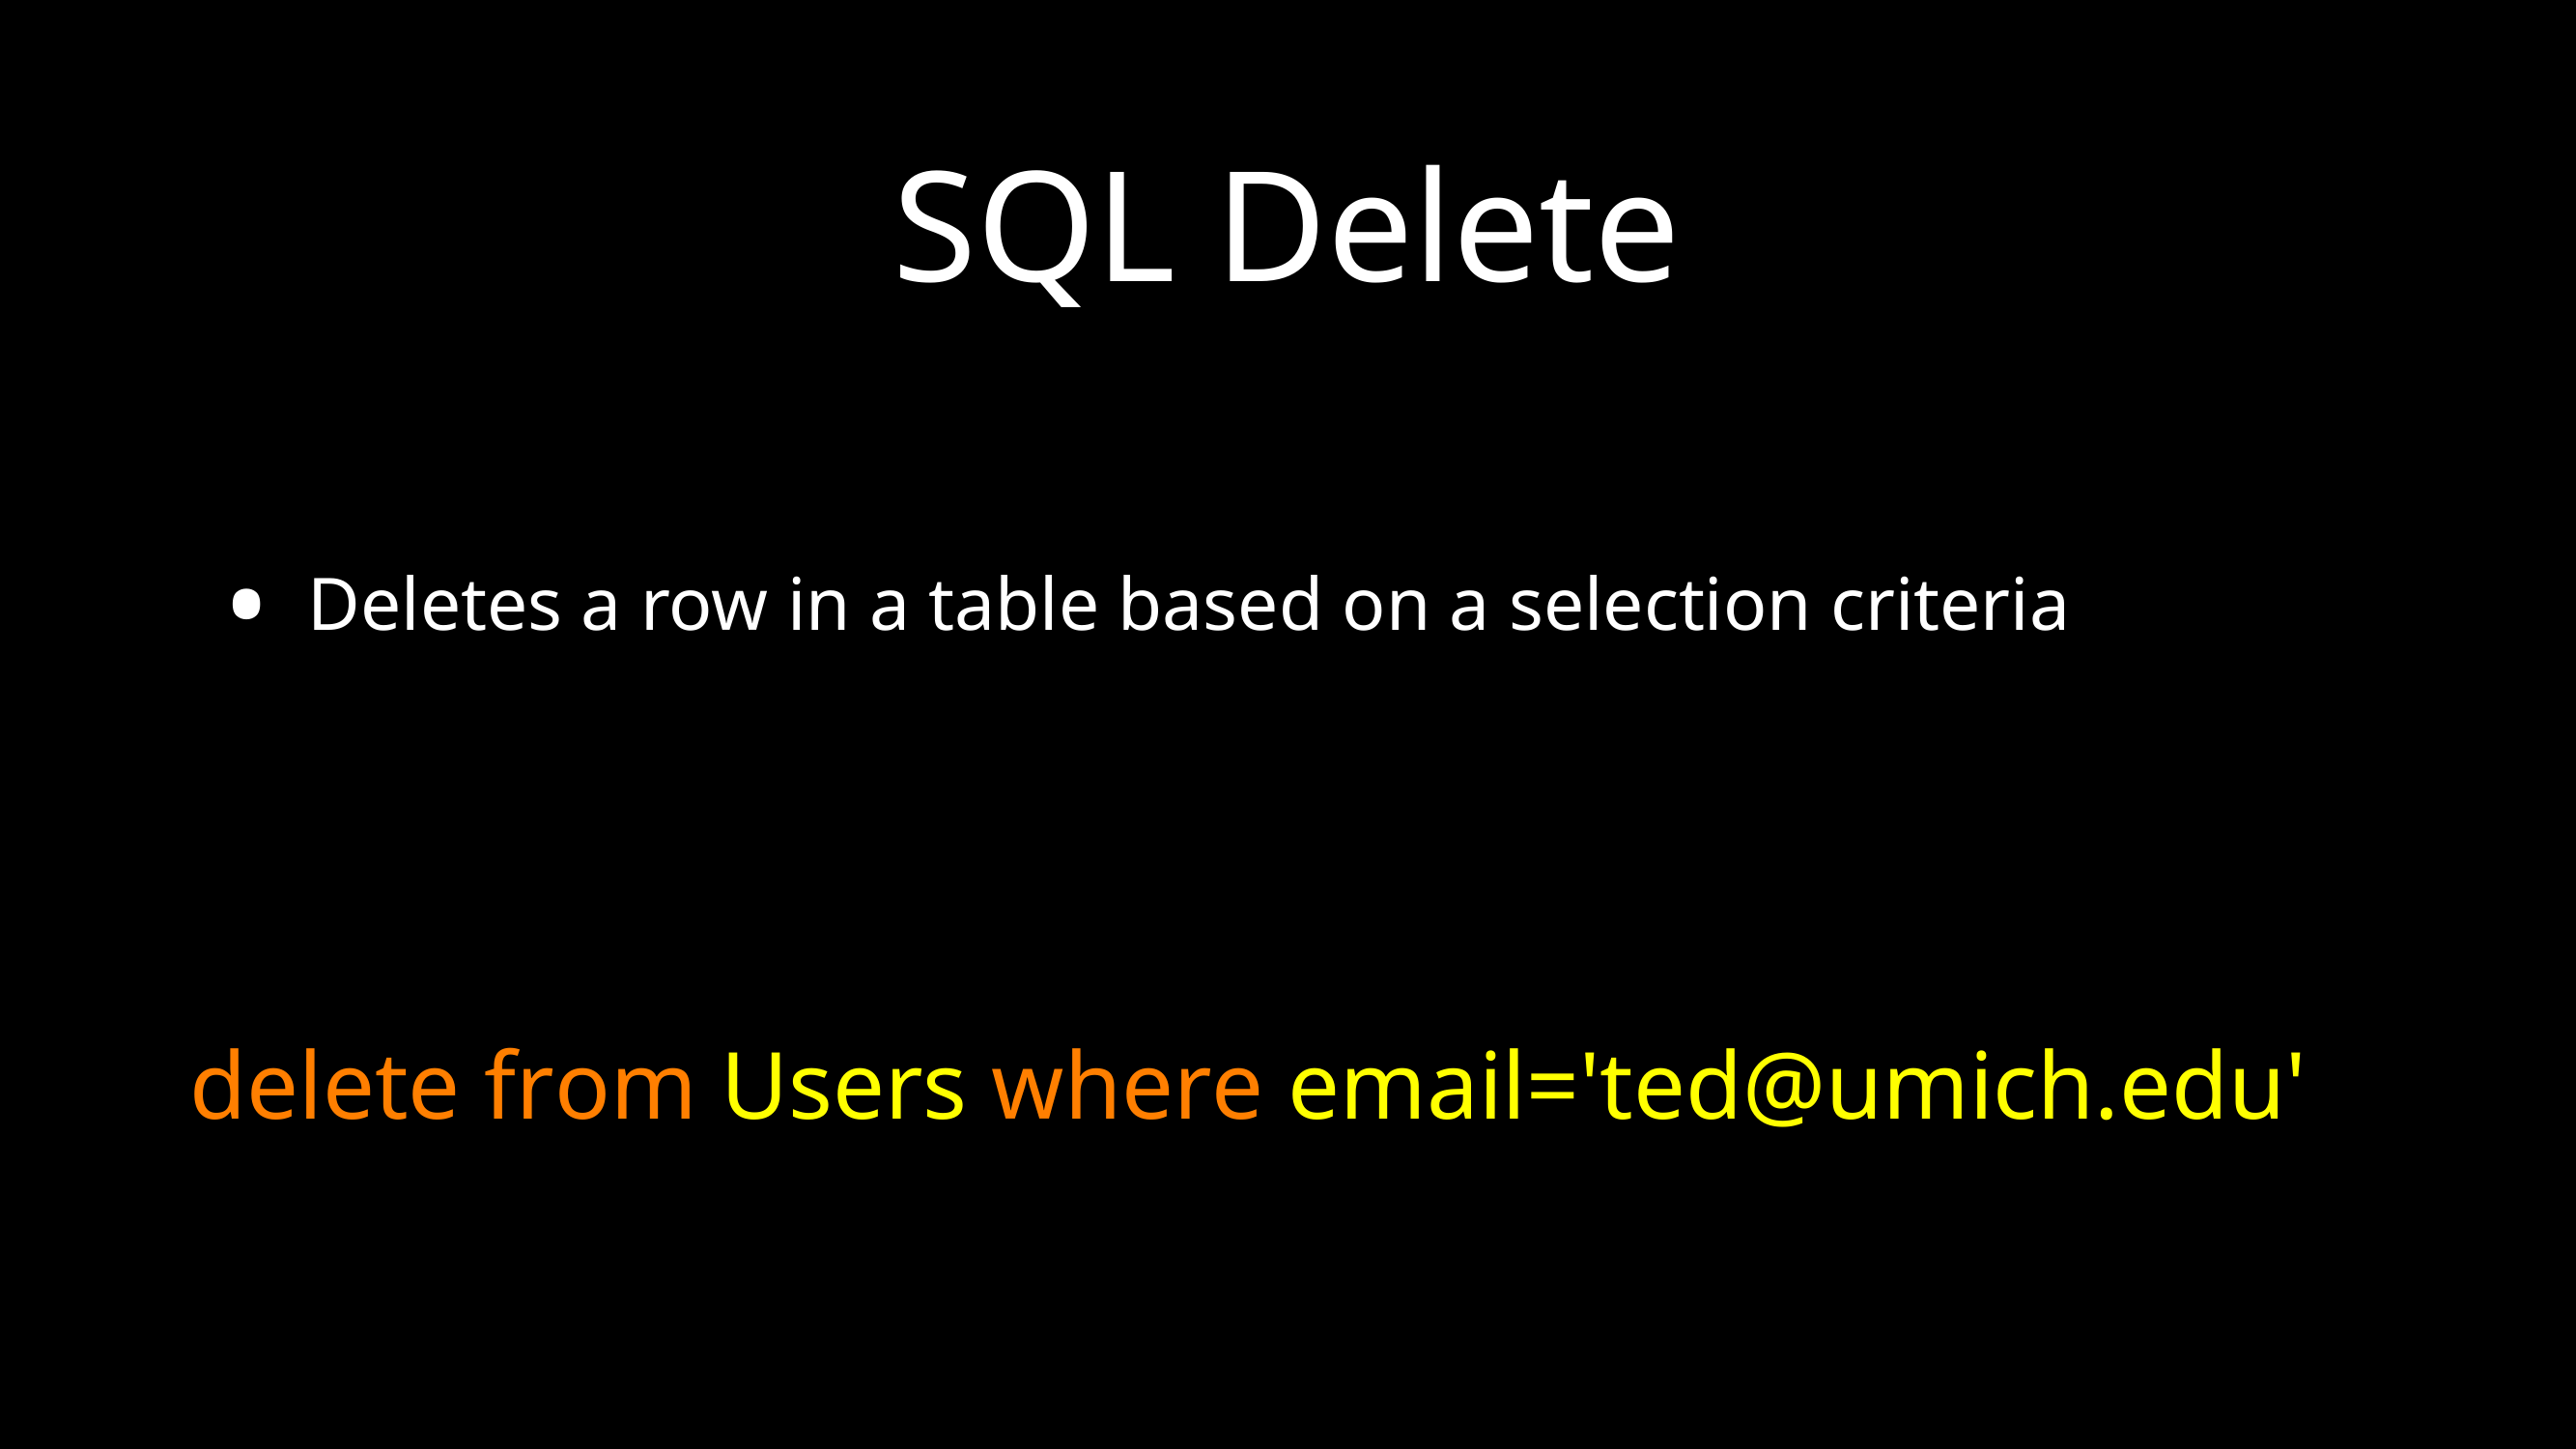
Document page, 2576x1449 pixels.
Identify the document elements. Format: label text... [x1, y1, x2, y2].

list Deletes a row in a table based on a selection criteria [183, 412, 2392, 791]
title SQL Delete [183, 38, 2392, 403]
text_box delete from Users where email='ted@umich.edu' [189, 1026, 2307, 1138]
